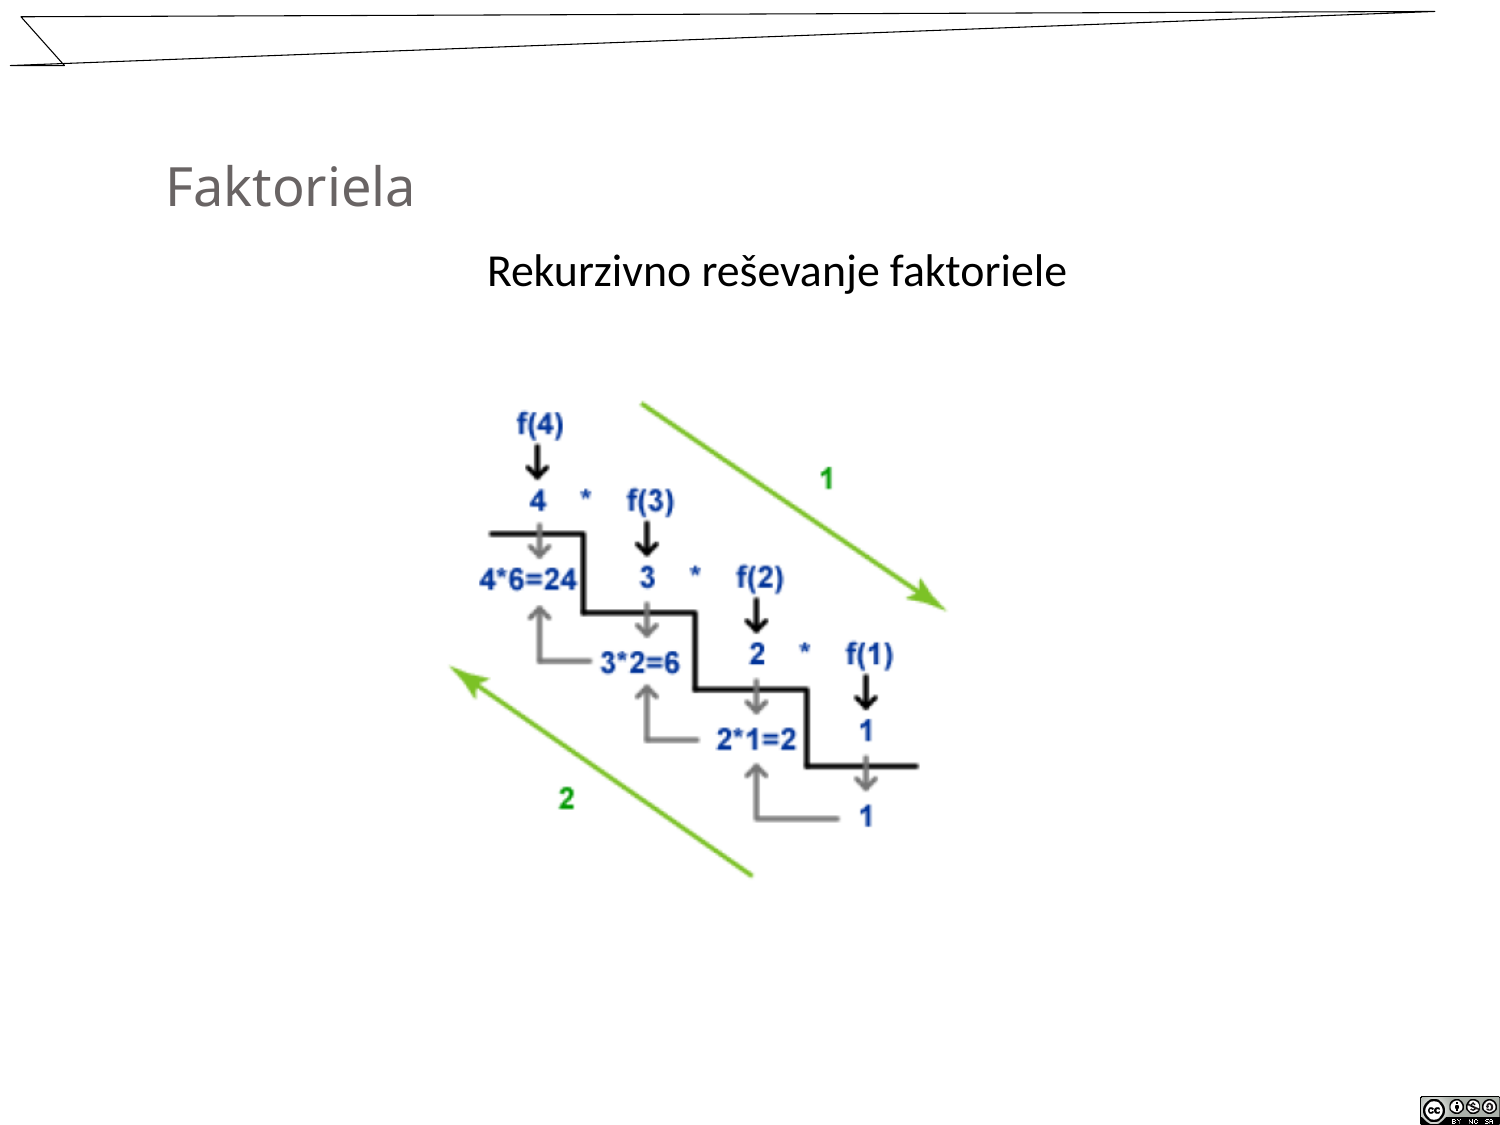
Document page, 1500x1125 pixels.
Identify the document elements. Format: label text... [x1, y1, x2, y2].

list Rekurzivno reševanje faktoriele [64, 243, 1415, 986]
picture [419, 349, 999, 928]
title Faktoriela [150, 45, 1425, 233]
picture [1420, 1096, 1500, 1125]
